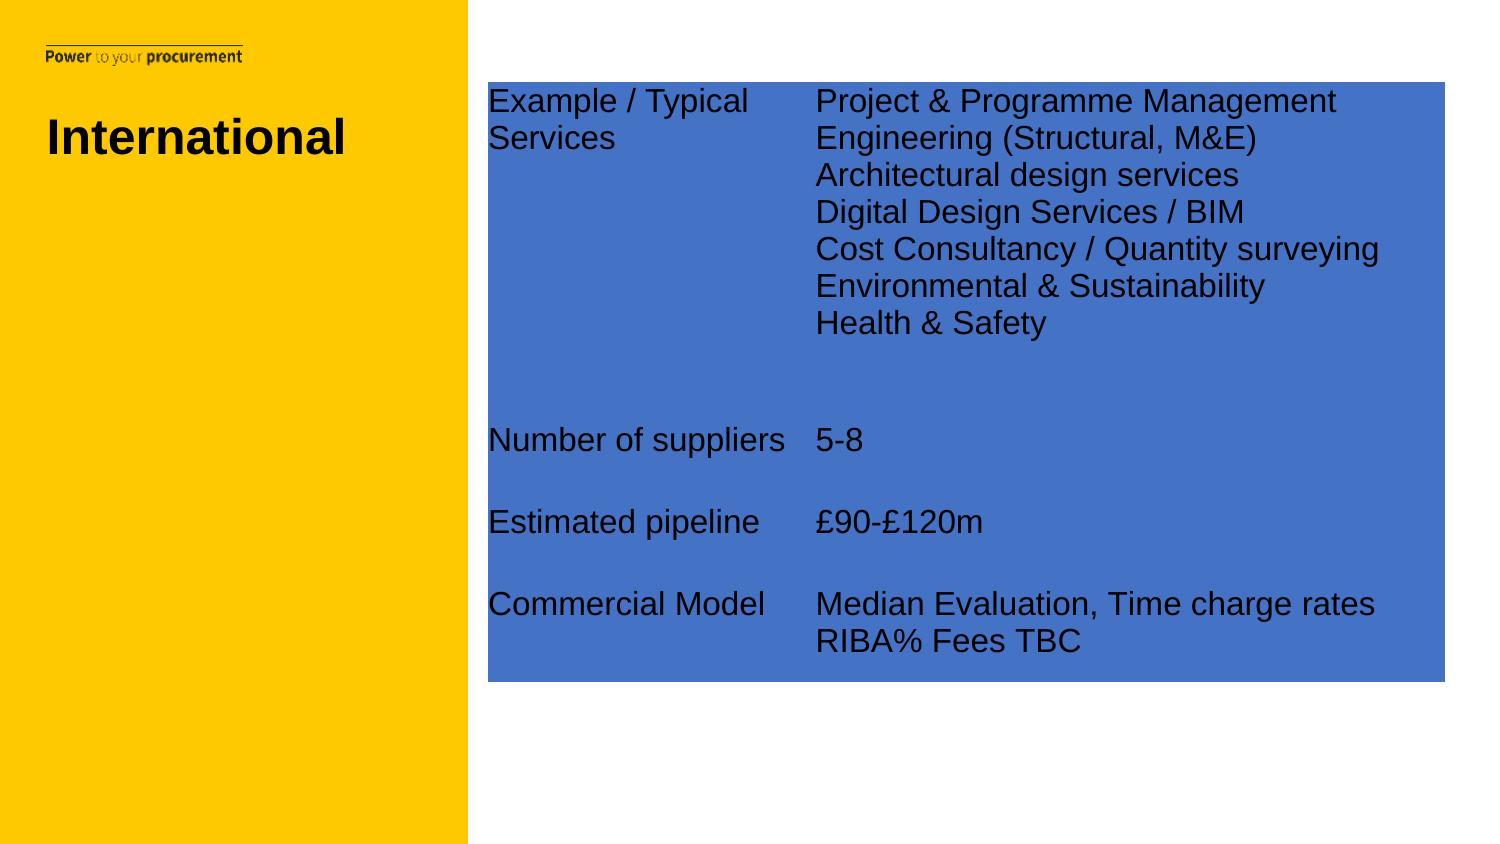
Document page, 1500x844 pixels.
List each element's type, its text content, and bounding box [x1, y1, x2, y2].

table_cell 5-8 [816, 422, 1445, 503]
table_cell Estimated pipeline [488, 503, 816, 585]
table_header Example / Typical Services [488, 82, 816, 422]
table_header Project & Programme Management Engineering (Structural, M&E) Architectural design services Digital Design Services / BIM Cost Consultancy / Quantity surveying Environmental & Sustainability Health & Safety [816, 82, 1445, 422]
table_cell £90-£120m [816, 503, 1445, 585]
title International [46, 104, 423, 209]
table_cell Commercial Model [488, 585, 816, 682]
table_cell Median Evaluation, Time charge rates RIBA% Fees TBC [816, 585, 1445, 682]
table_cell Number of suppliers [488, 422, 816, 503]
